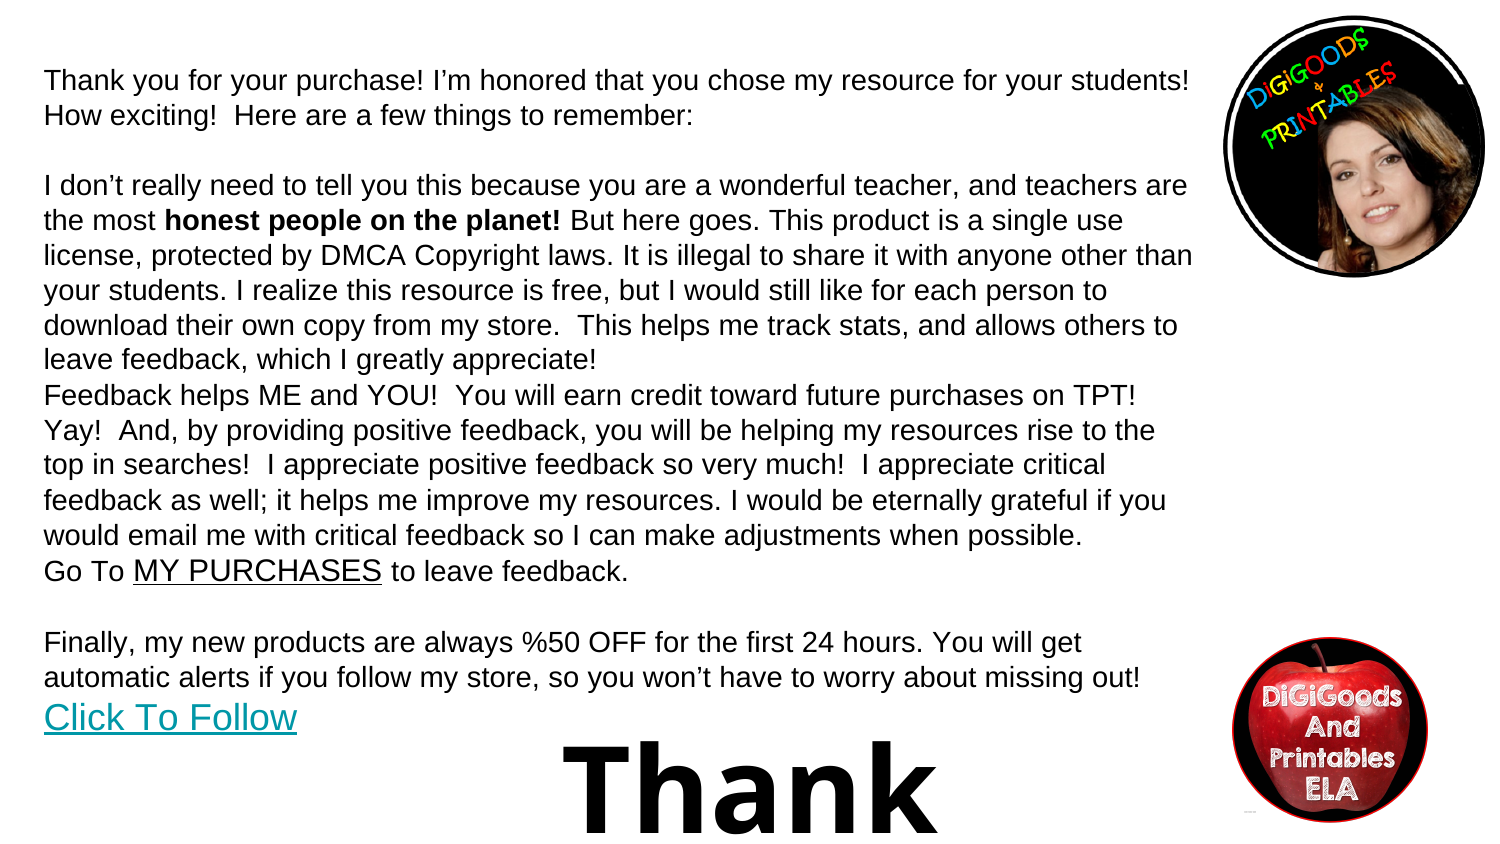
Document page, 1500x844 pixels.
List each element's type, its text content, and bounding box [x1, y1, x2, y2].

text_box Thank you! [422, 697, 1078, 806]
picture [1232, 637, 1428, 825]
text_box Thank you for your purchase! I’m honored that you chose my resource for your students! How exciting! Here are a few things to remember: I don’t really need to tell you this because you are a wonderful teacher, and teachers are the most honest people on the planet! But here goes. This product is a single use license, protected by DMCA Copyright laws. It is illegal to share it with anyone other than your students. I realize this resource is free, but I would still like for each person to download their own copy from my store. This helps me track stats, and allows others to leave feedback, which I greatly appreciate! Feedback helps ME and YOU! You will earn credit toward future purchases on TPT! Yay! And, by providing positive feedback, you will be helping my resources rise to the top in searches! I appreciate positive feedback so very much! I appreciate critical feedback as well; it helps me improve my resources. I would be eternally grateful if you would email me with critical feedback so I can make adjustments when possible. Go To MY PURCHASES to leave feedback. Finally, my new products are always %50 OFF for the first 24 hours. You will get automatic alerts if you follow my store, so you won’t have to worry about missing out! Click To Follow [28, 46, 1211, 806]
picture [1219, 12, 1488, 281]
